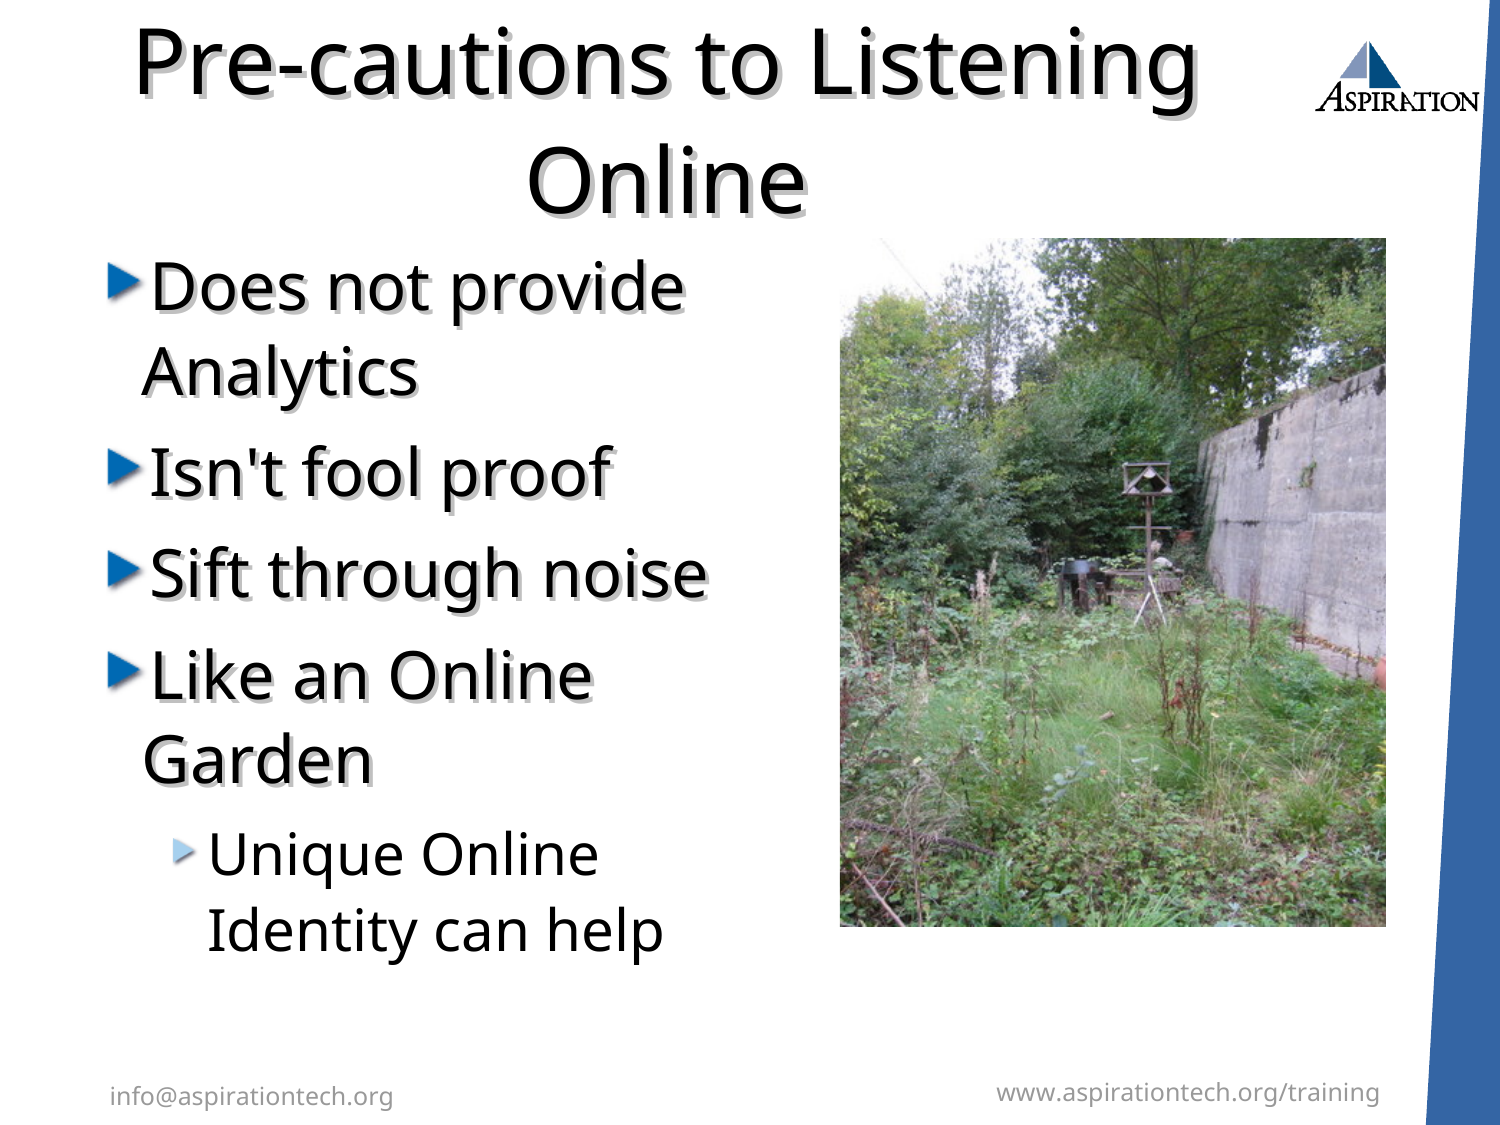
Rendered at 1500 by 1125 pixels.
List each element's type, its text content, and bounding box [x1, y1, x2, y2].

list Does not provide Analytics Isn't fool proof Sift through noise Like an Online Garden Unique Online Identity can help [49, 238, 732, 963]
picture [839, 238, 1386, 927]
picture [1315, 41, 1480, 120]
title Pre-cautions to Listening Online [49, 0, 1284, 232]
